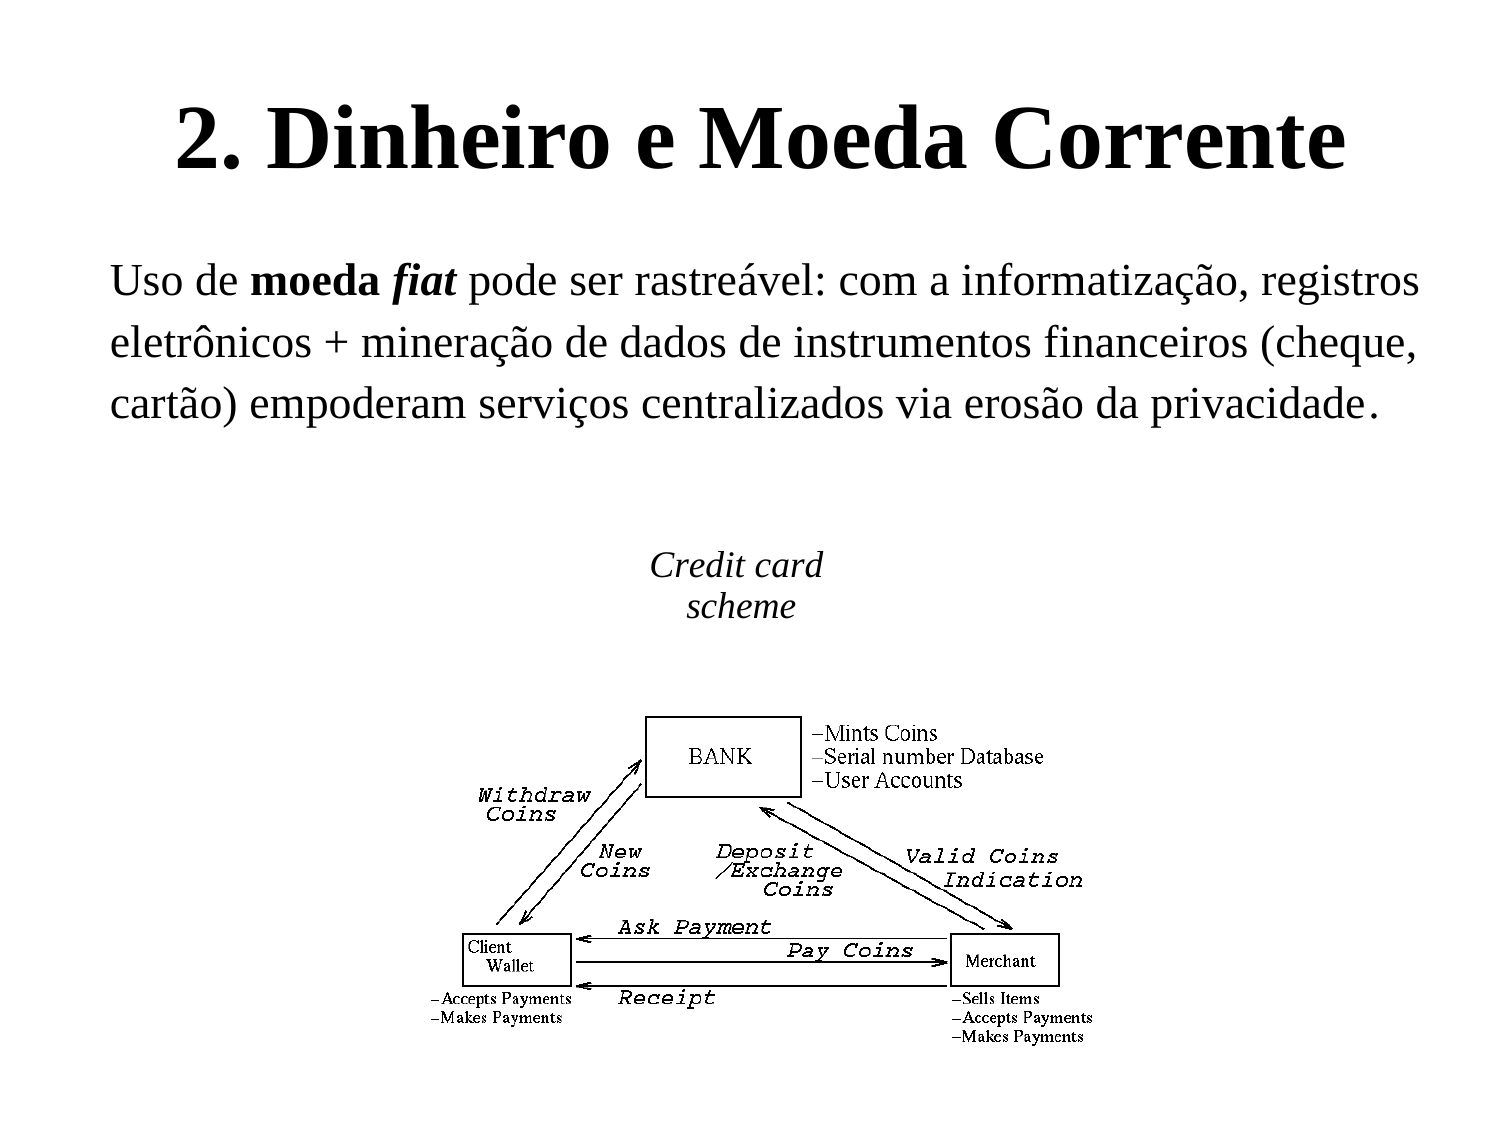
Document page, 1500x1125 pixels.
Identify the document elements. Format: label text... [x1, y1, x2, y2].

title 2. Dinheiro e Moeda Corrente [97, 63, 1426, 214]
picture [422, 709, 1102, 1053]
text_box Credit card scheme [649, 543, 834, 627]
text_box Uso de moeda fiat pode ser rastreável: com a informatização, registros eletrônicos + mineração de dados de instrumentos financeiros (cheque, cartão) empoderam serviços centralizados via erosão da privacidade. [56, 244, 1442, 508]
